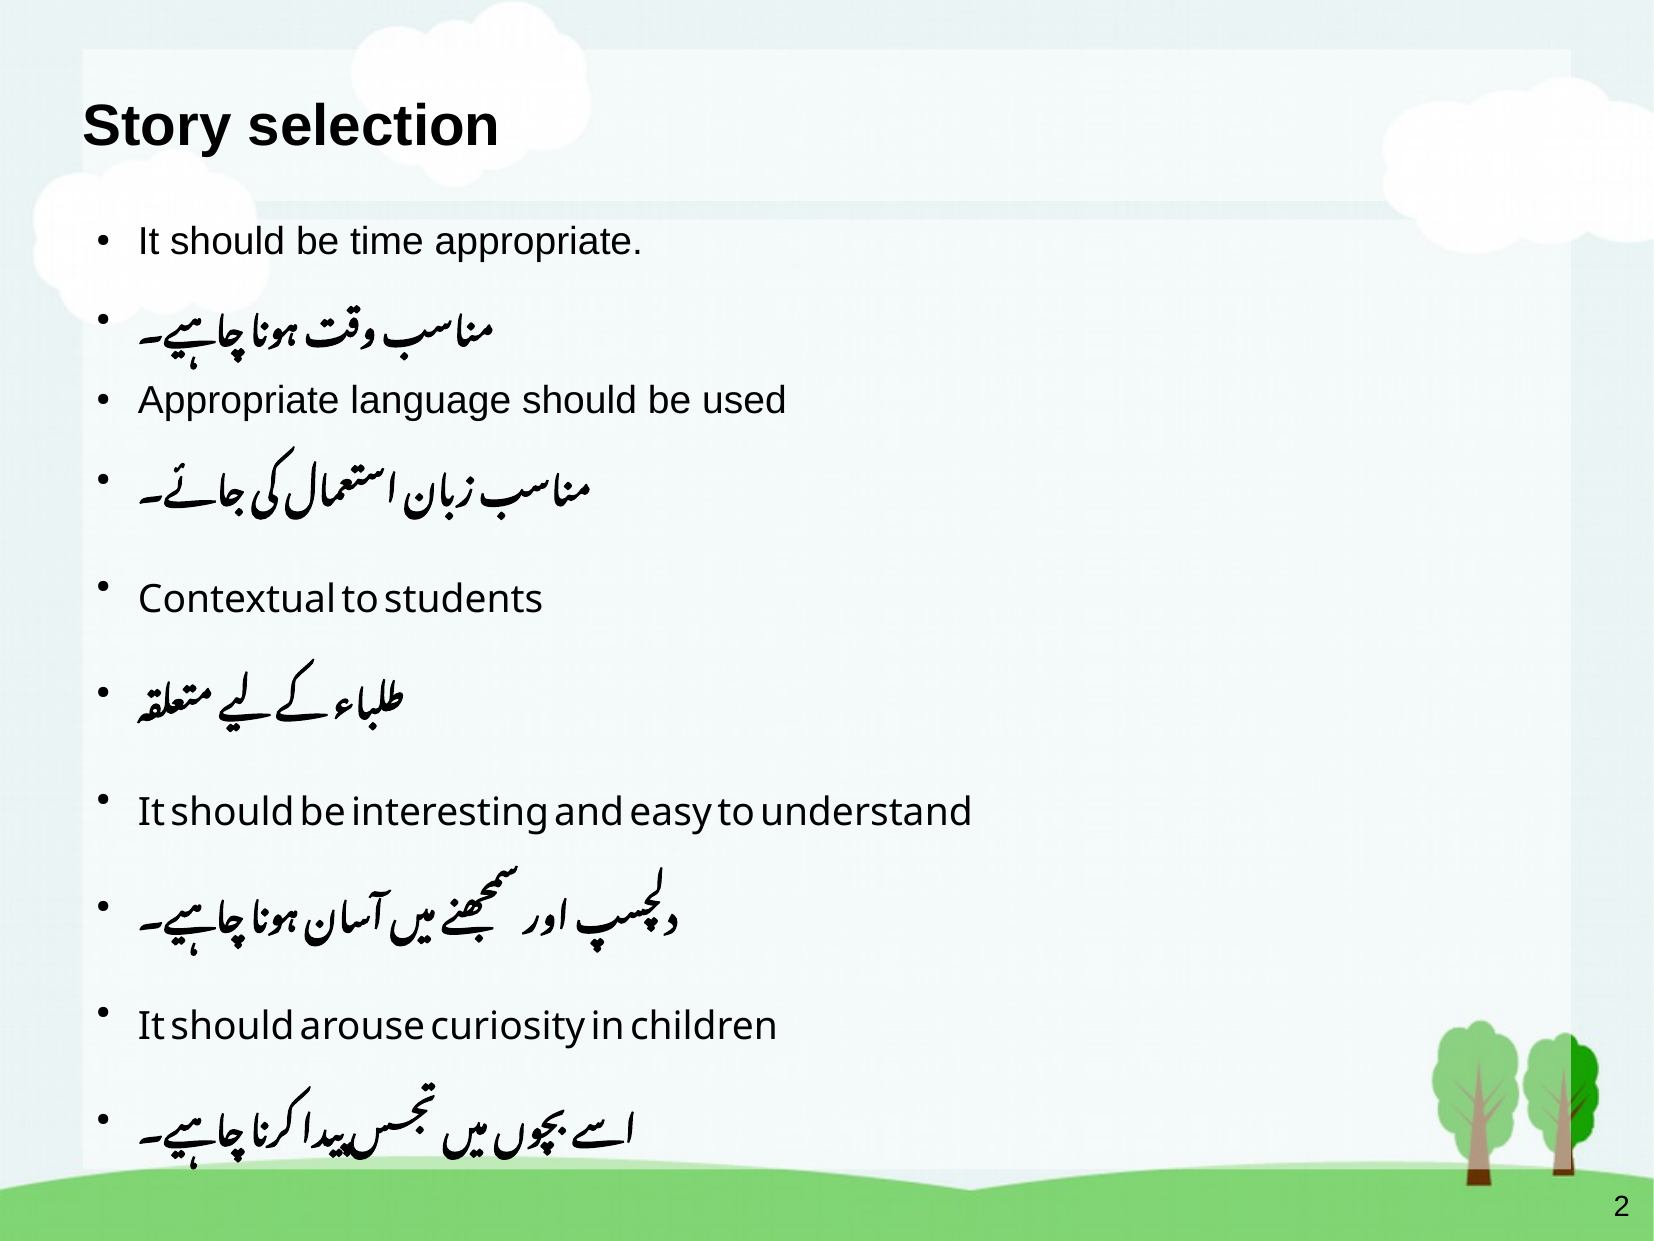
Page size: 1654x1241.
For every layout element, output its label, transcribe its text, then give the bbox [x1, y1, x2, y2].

list It should be time appropriate. مناسب وقت ہونا چاہیے۔ Appropriate language should be used مناسب زبان استعمال کی جائے۔ Contextual to students طلباء کے لیے متعلقہ It should be interesting and easy to understand دلچسپ اور سمجھنے میں آسان ہونا چاہیے۔ It should arouse curiosity in children اسے بچوں میں تجسس پیدا کرنا چاہیے۔ [82, 219, 1571, 1170]
title Story selection [82, 49, 1571, 201]
picture [0, 0, 1654, 1241]
